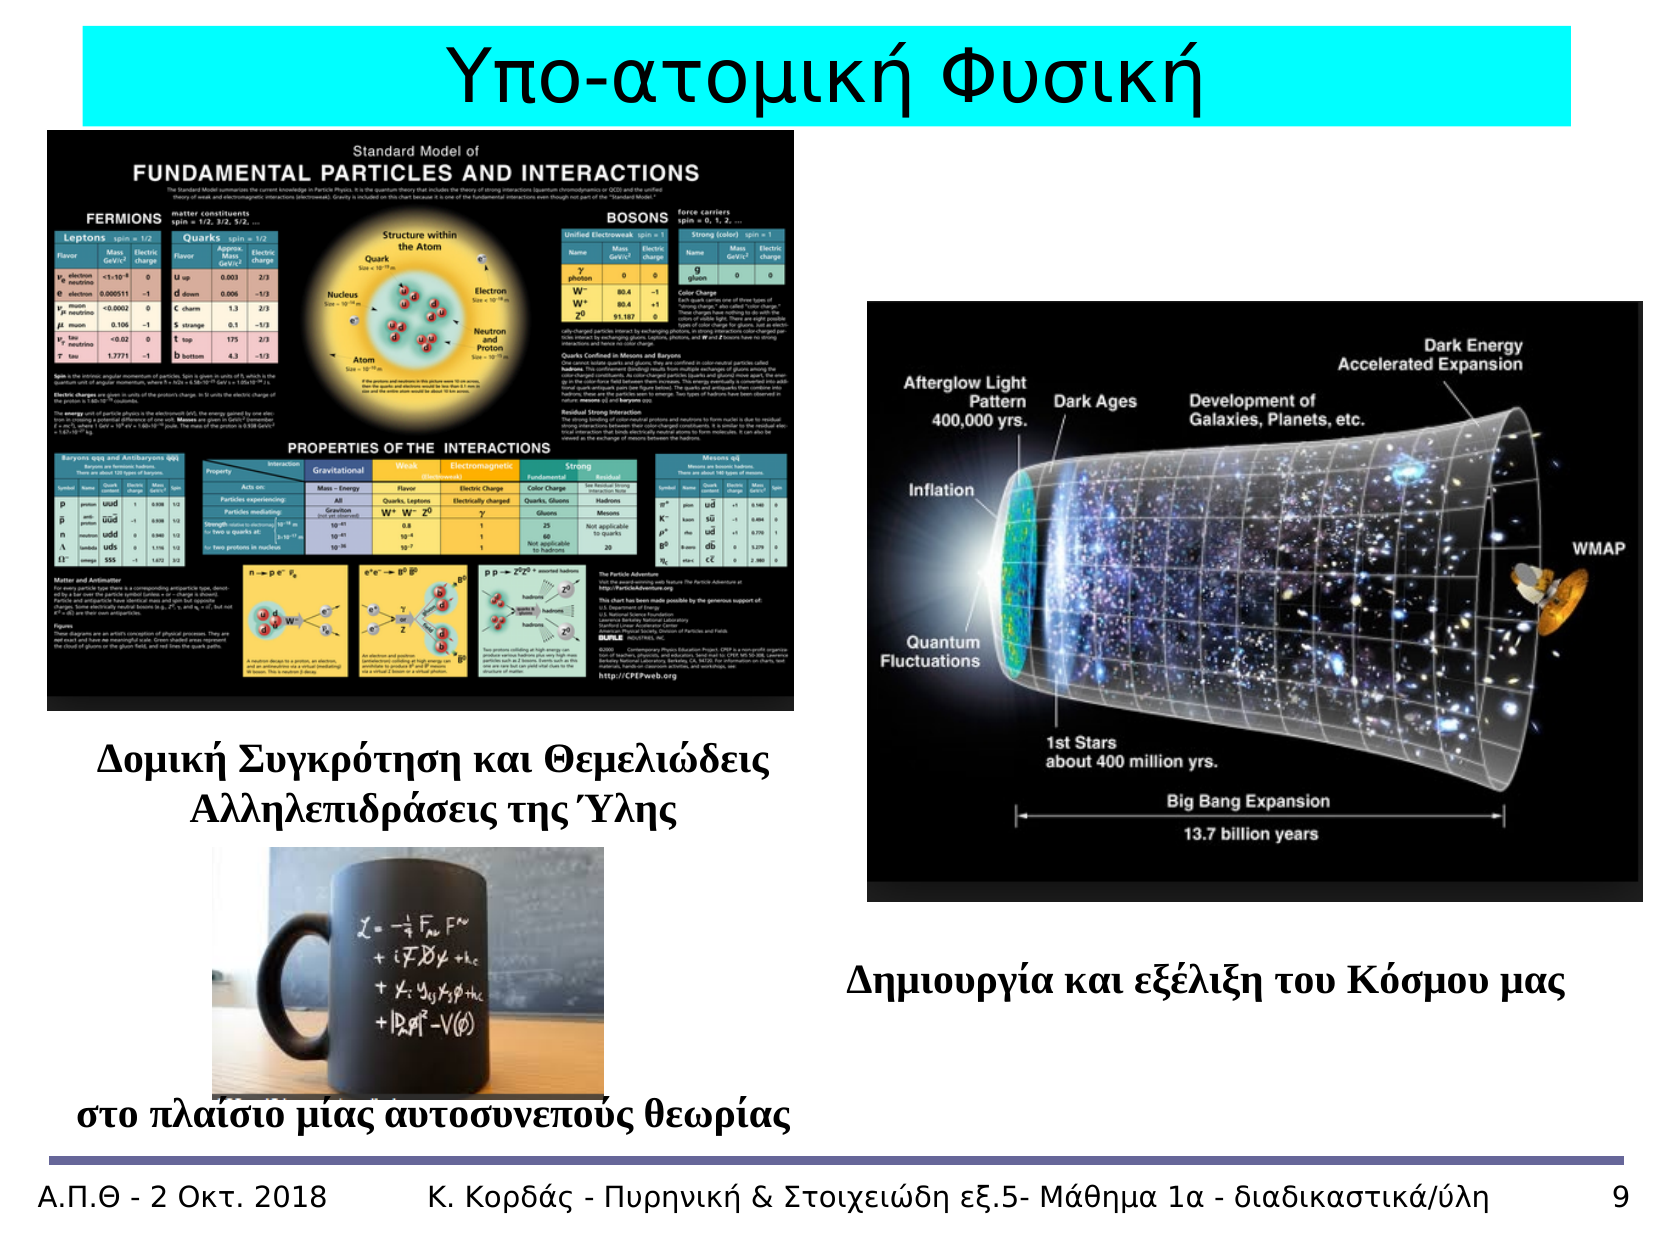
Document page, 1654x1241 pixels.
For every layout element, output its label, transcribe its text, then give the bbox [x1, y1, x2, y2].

text_box Δημιουργία και εξέλιξη του Κόσμου μας [785, 943, 1627, 1010]
text_box στο πλαίσιο μίας αυτοσυνεπούς θεωρίας [47, 1077, 819, 1144]
picture [47, 130, 794, 711]
picture [212, 847, 604, 1077]
text_box Δομική Συγκρότηση και Θεμελιώδεις Αλληλεπιδράσεις της Ύλης [47, 723, 819, 840]
title Υπο-ατομική Φυσική [82, 25, 1571, 127]
picture [867, 301, 1643, 902]
